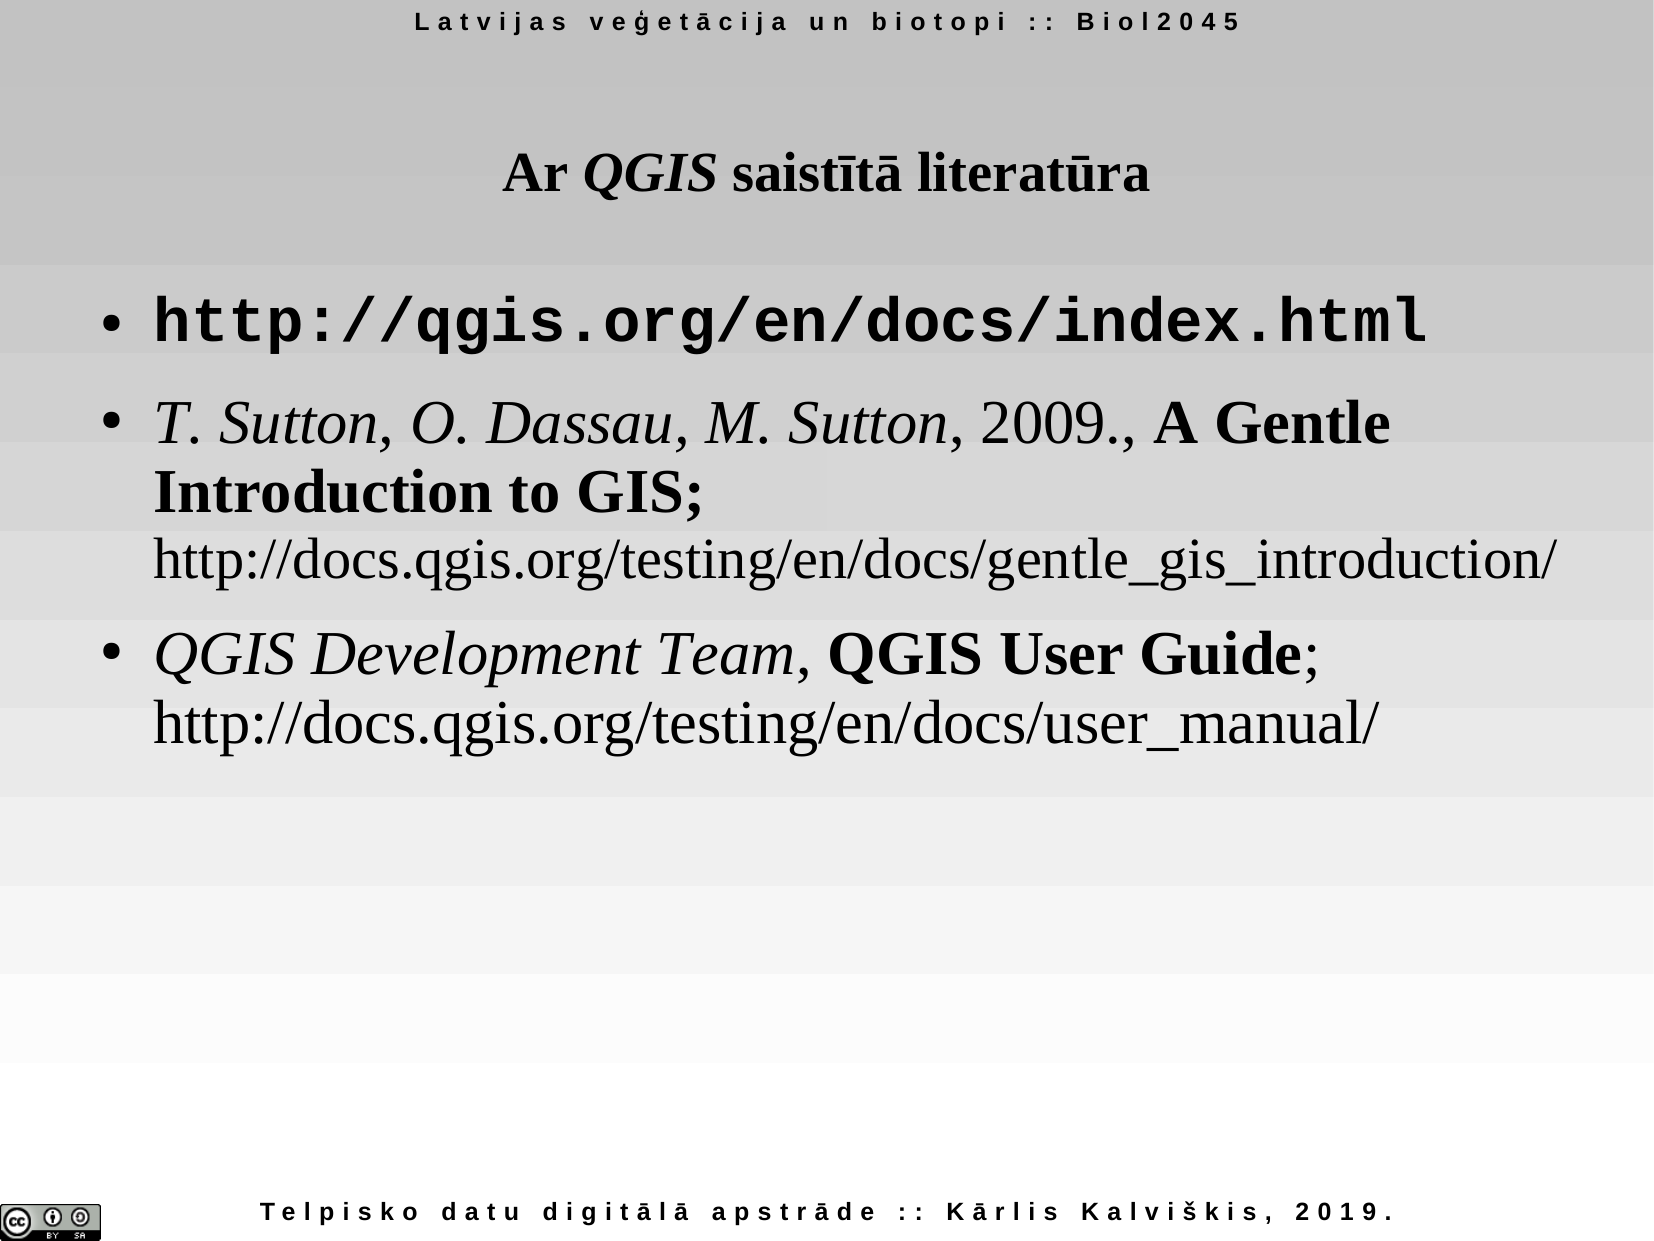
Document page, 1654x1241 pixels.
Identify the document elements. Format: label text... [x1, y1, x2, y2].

title Ar QGIS saistītā literatūra [29, 49, 1625, 296]
picture [0, 0, 1654, 1241]
list http://qgis.org/en/docs/index.html T. Sutton, O. Dassau, M. Sutton, 2009., A Gentle Introduction to GIS; http://docs.qgis.org/testing/en/docs/gentle_gis_introduction/ QGIS Development Team, QGIS User Guide; http://docs.qgis.org/testing/en/docs/user_manual/ [82, 289, 1571, 1113]
